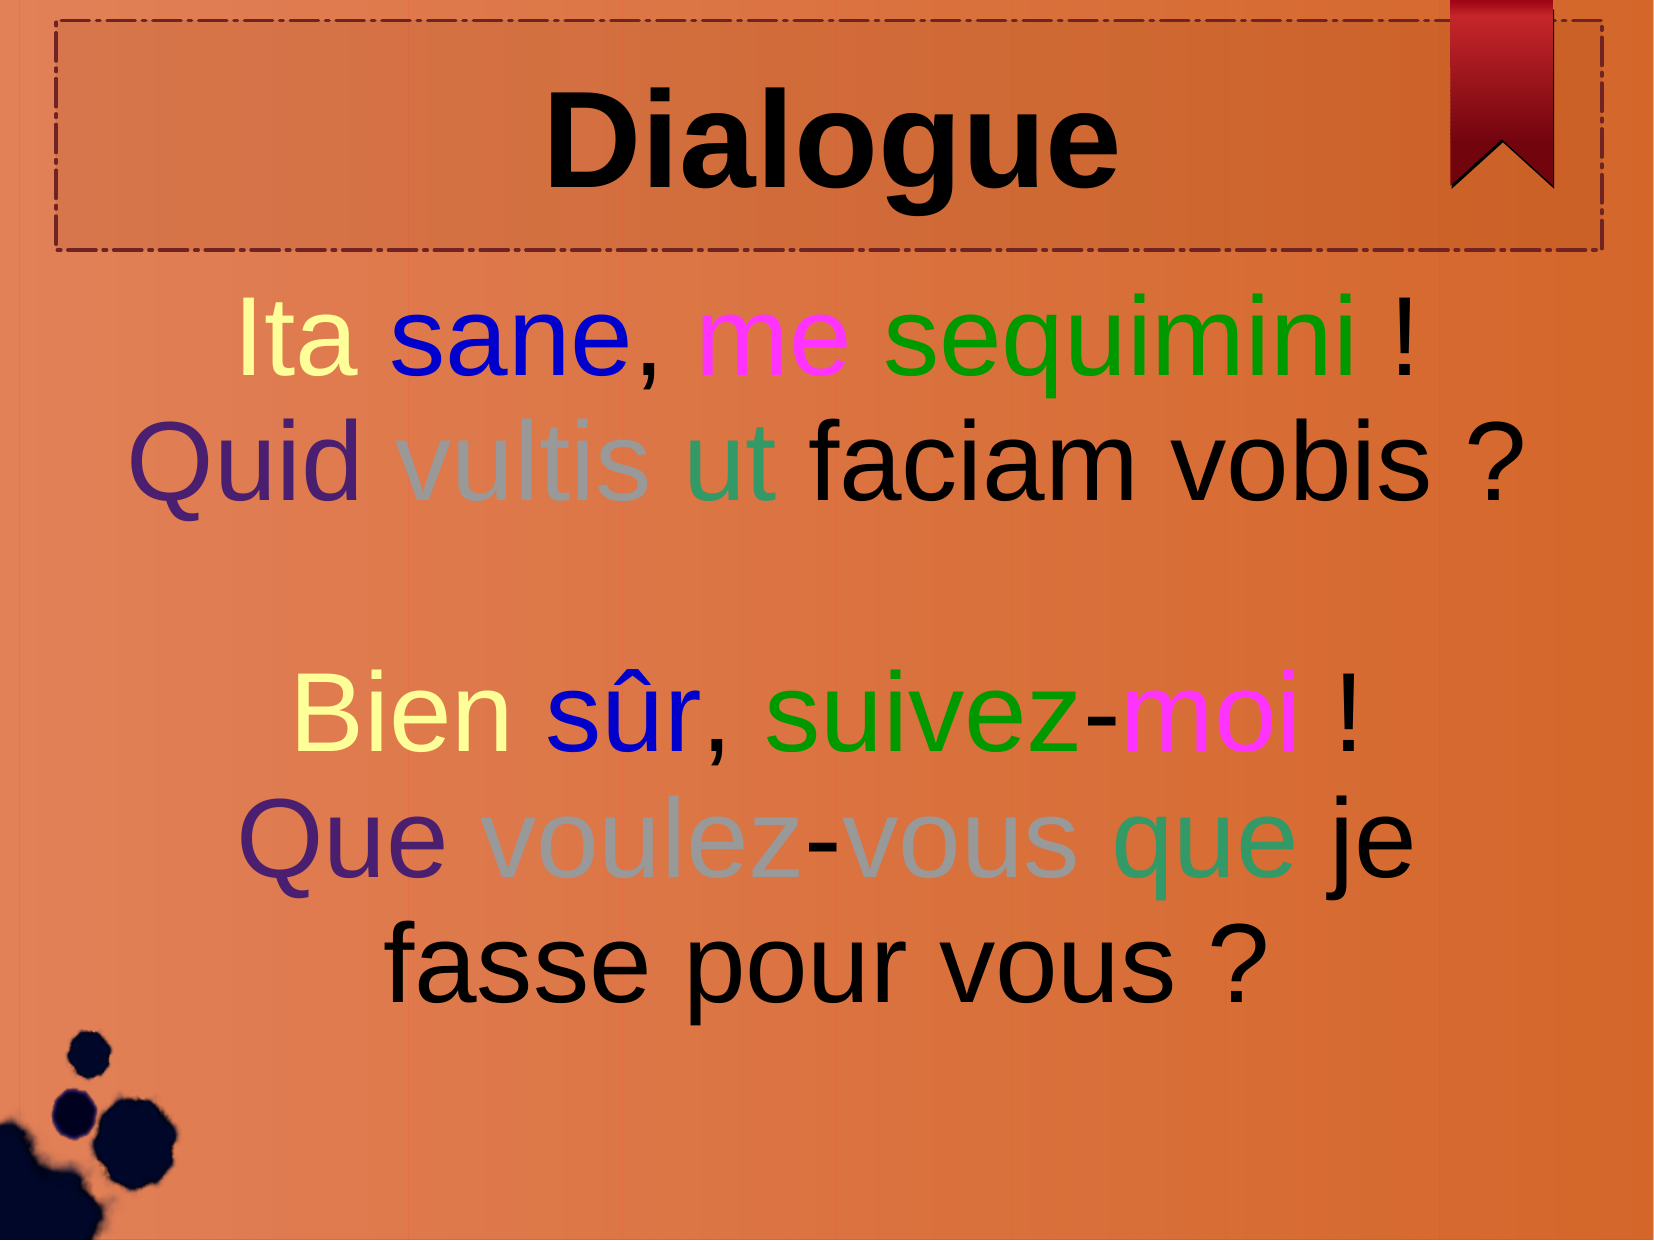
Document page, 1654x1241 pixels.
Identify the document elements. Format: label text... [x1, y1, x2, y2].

text_box Ita sane, me sequimini ! Quid vultis ut faciam vobis ? Bien sûr, suivez-moi ! Que voulez-vous que je fasse pour vous ? [82, 273, 1571, 1027]
title Dialogue [59, 23, 1607, 257]
